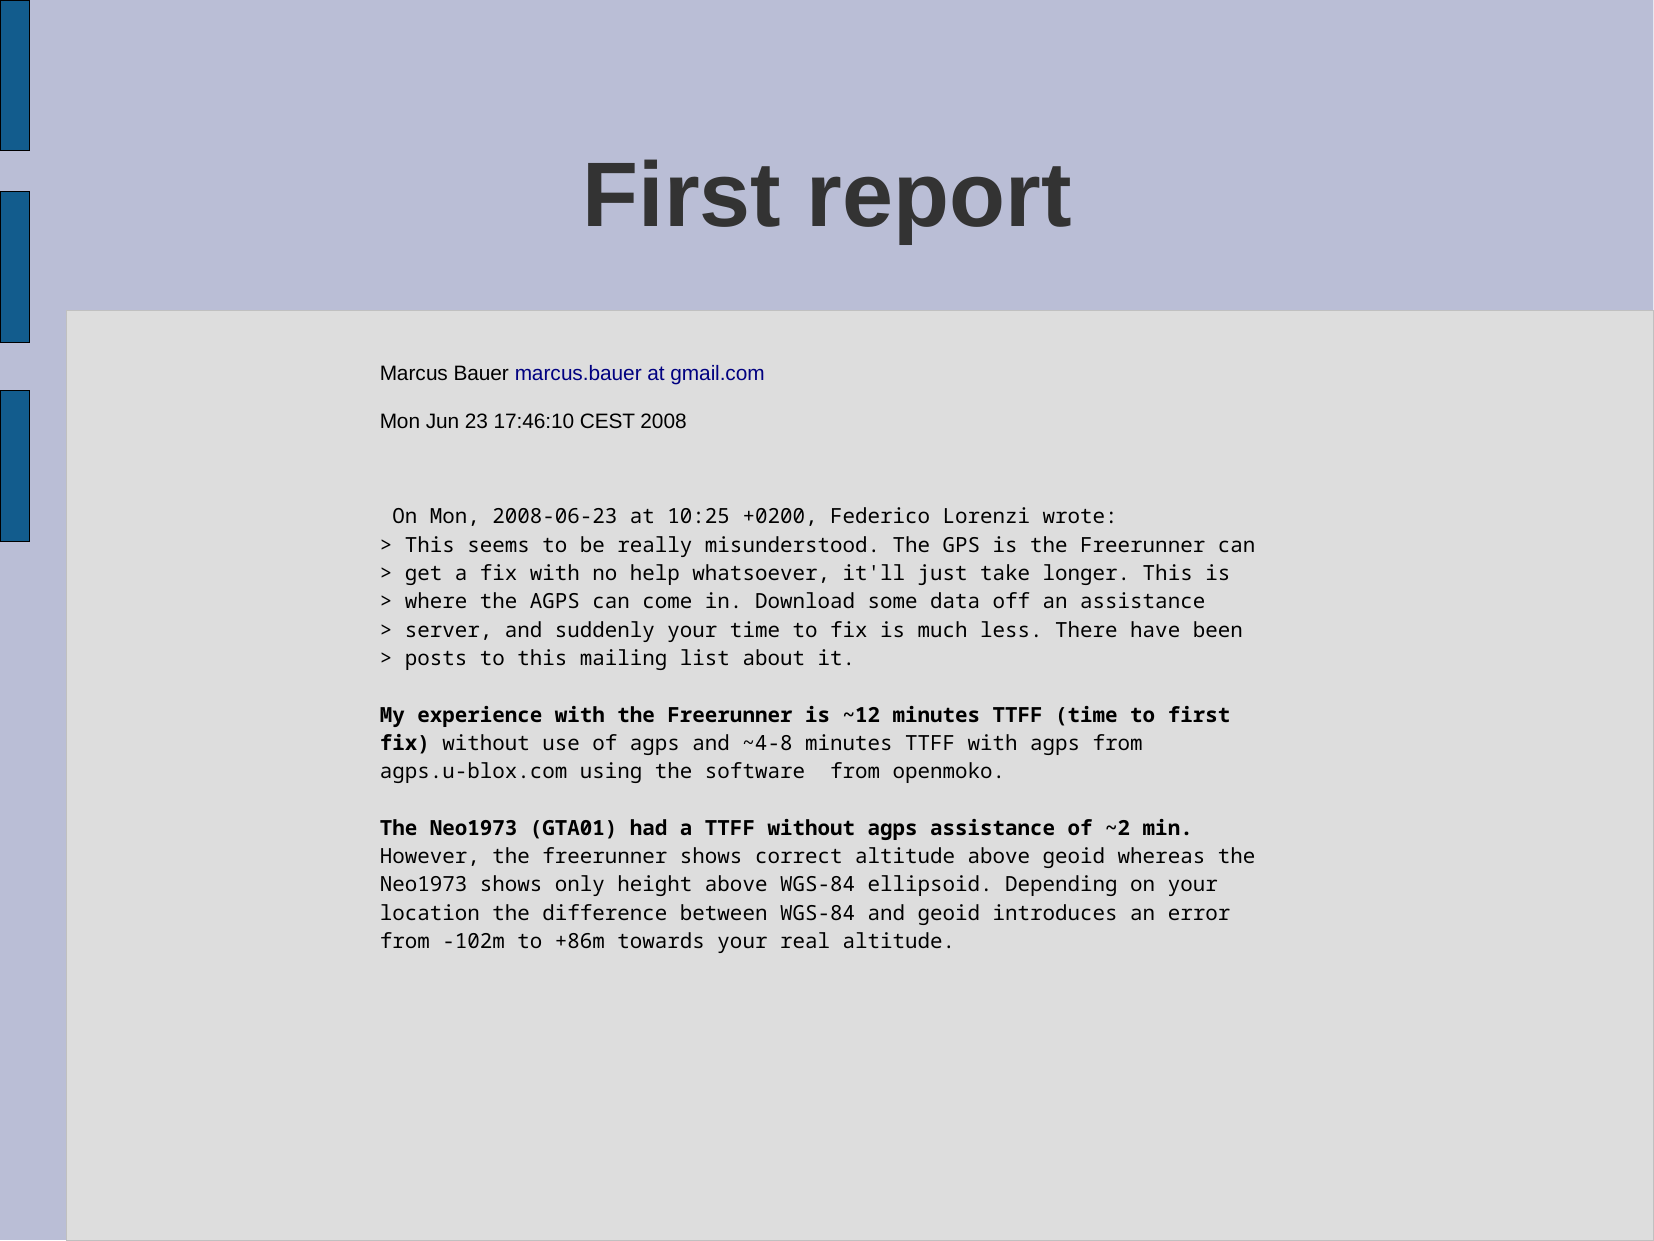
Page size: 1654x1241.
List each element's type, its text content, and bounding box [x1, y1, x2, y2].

title First report [121, 91, 1534, 299]
text_box Marcus Bauer marcus.bauer at gmail.com Mon Jun 23 17:46:10 CEST 2008 On Mon, 2008-06-23 at 10:25 +0200, Federico Lorenzi wrote: > This seems to be really misunderstood. The GPS is the Freerunner can > get a fix with no help whatsoever, it'll just take longer. This is > where the AGPS can come in. Download some data off an assistance > server, and suddenly your time to fix is much less. There have been > posts to this mailing list about it. My experience with the Freerunner is ~12 minutes TTFF (time to first fix) without use of agps and ~4-8 minutes TTFF with agps from agps.u-blox.com using the software from openmoko. The Neo1973 (GTA01) had a TTFF without agps assistance of ~2 min. However, the freerunner shows correct altitude above geoid whereas the Neo1973 shows only height above WGS-84 ellipsoid. Depending on your location the difference between WGS-84 and geoid introduces an error from -102m to +86m towards your real altitude. [365, 354, 1270, 1018]
